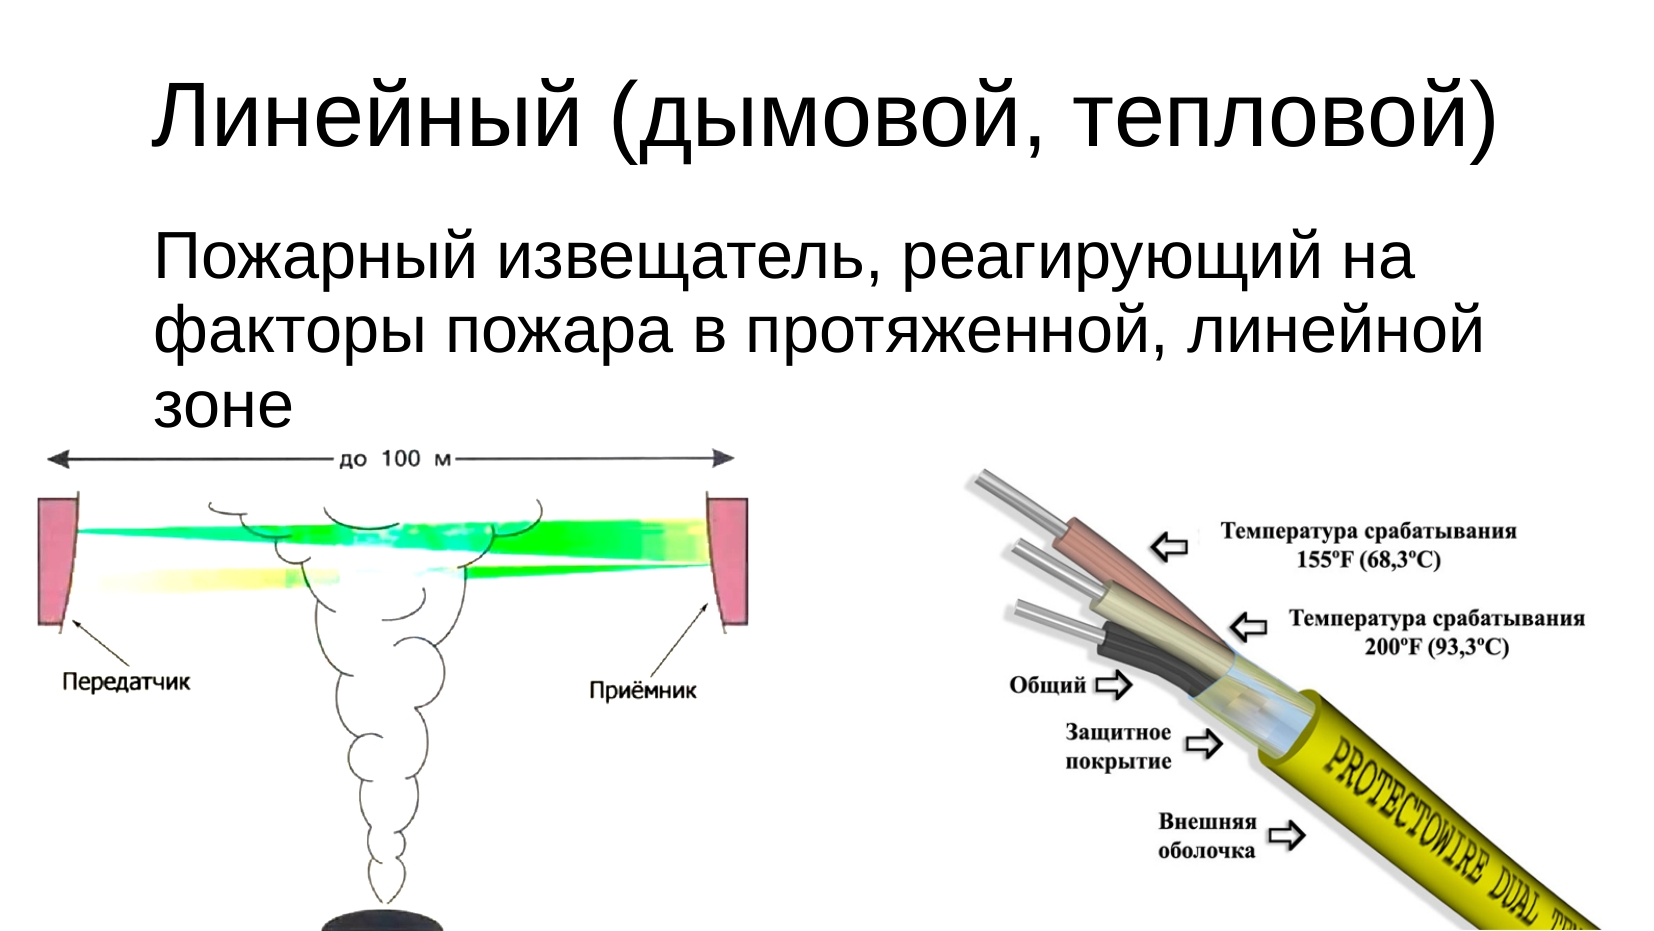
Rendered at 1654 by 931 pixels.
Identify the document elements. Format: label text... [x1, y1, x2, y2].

title Линейный (дымовой, тепловой) [82, 37, 1571, 193]
list Пожарный извещатель, реагирующий на факторы пожара в протяженной, линейной зоне [82, 217, 1571, 758]
picture [37, 446, 749, 931]
picture [937, 442, 1613, 931]
